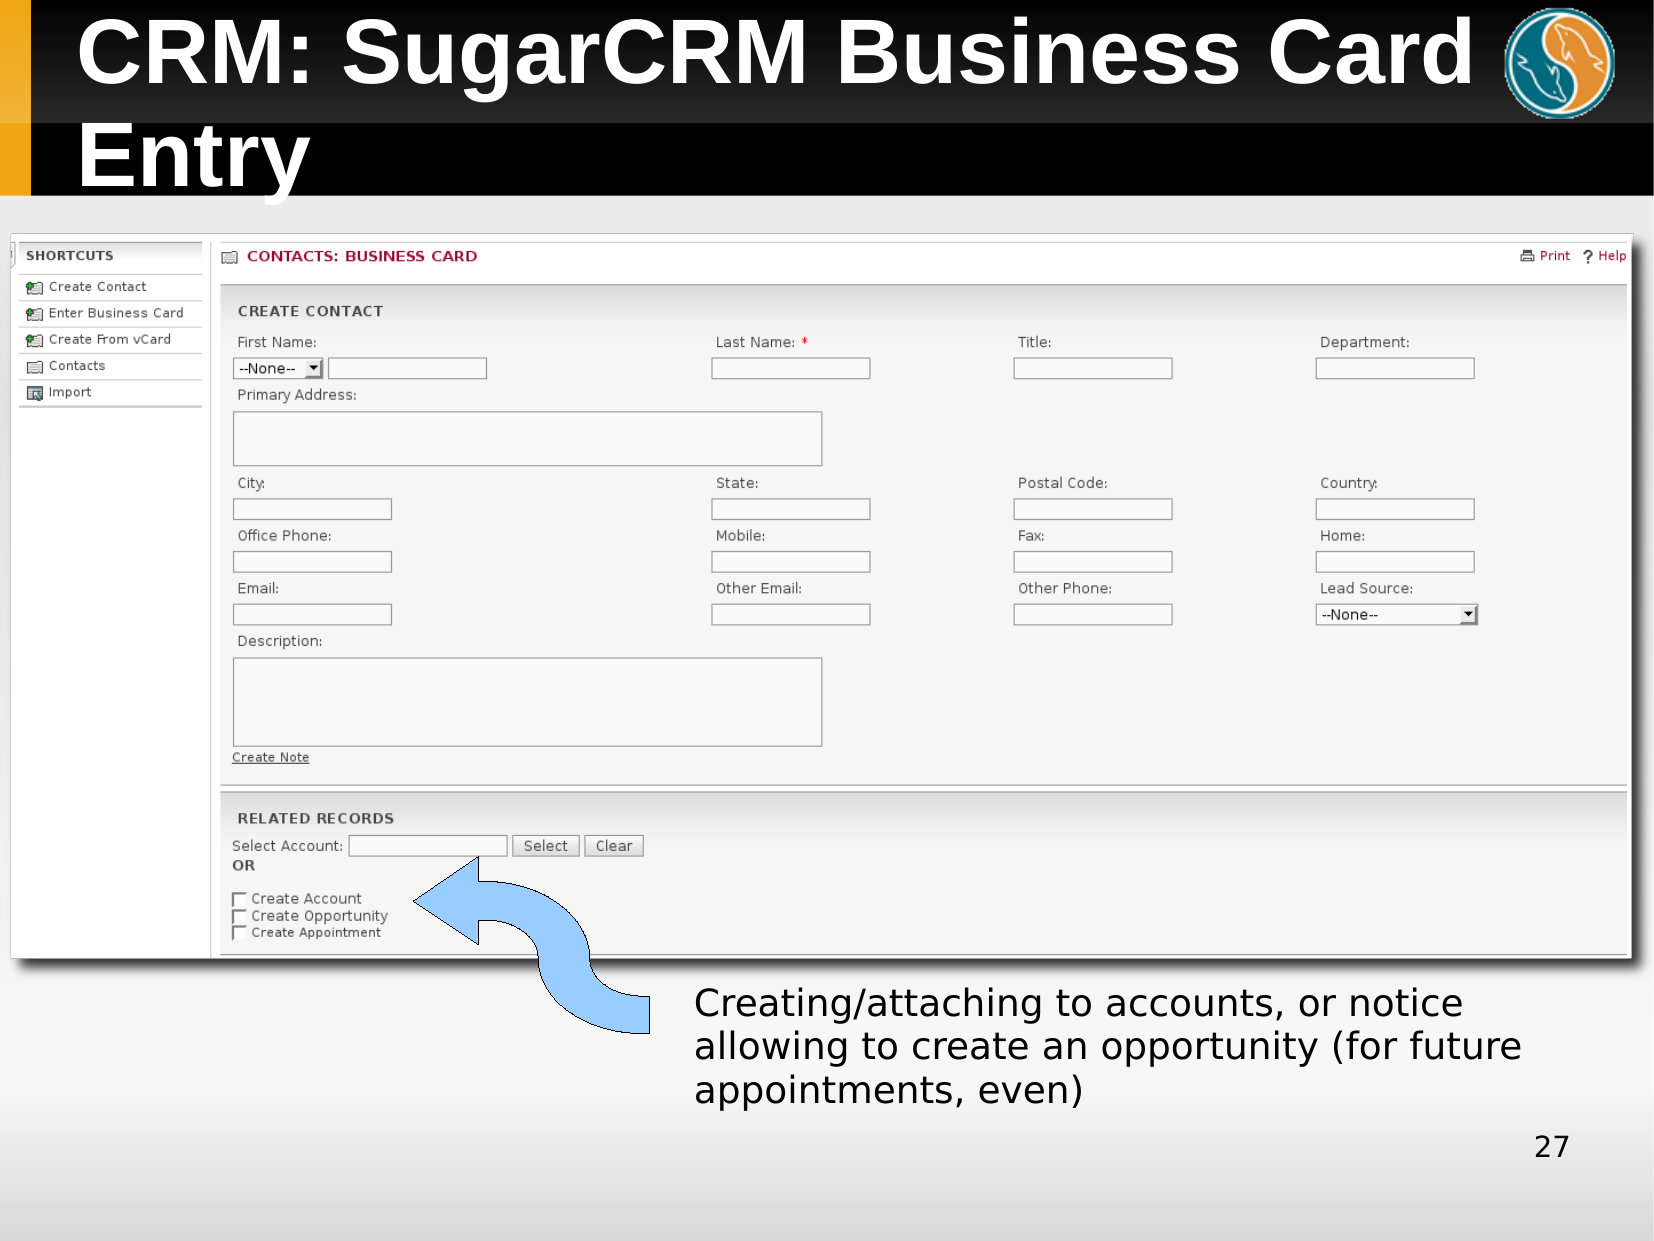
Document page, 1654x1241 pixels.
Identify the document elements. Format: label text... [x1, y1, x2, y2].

text_box Creating/attaching to accounts, or notice allowing to create an opportunity (for future appointments, even) [679, 974, 1539, 1120]
text_box [413, 856, 650, 1034]
picture [0, 0, 1654, 1241]
title CRM: SugarCRM Business Card Entry [76, 1, 1565, 207]
